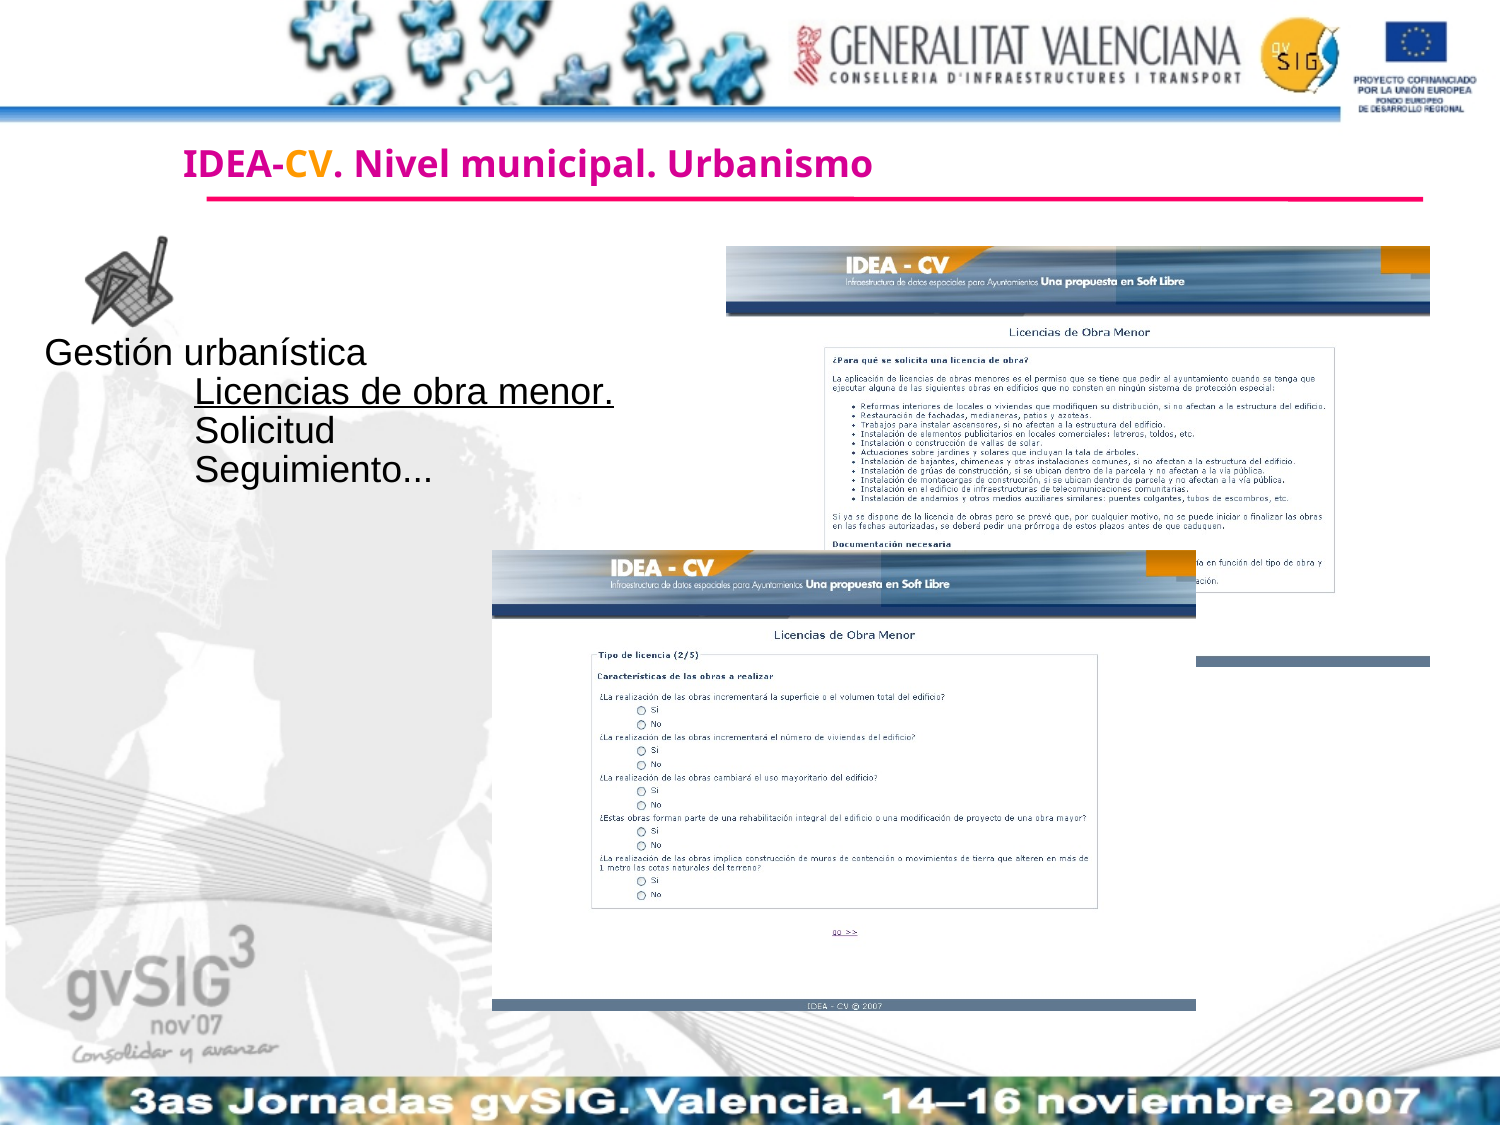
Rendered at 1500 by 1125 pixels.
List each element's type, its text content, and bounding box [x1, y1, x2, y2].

text_box IDEA-CV. Nivel municipal. Urbanismo [168, 123, 889, 197]
text_box Gestión urbanística Licencias de obra menor. Solicitud Seguimiento... [29, 326, 726, 498]
picture [0, 0, 1500, 1125]
